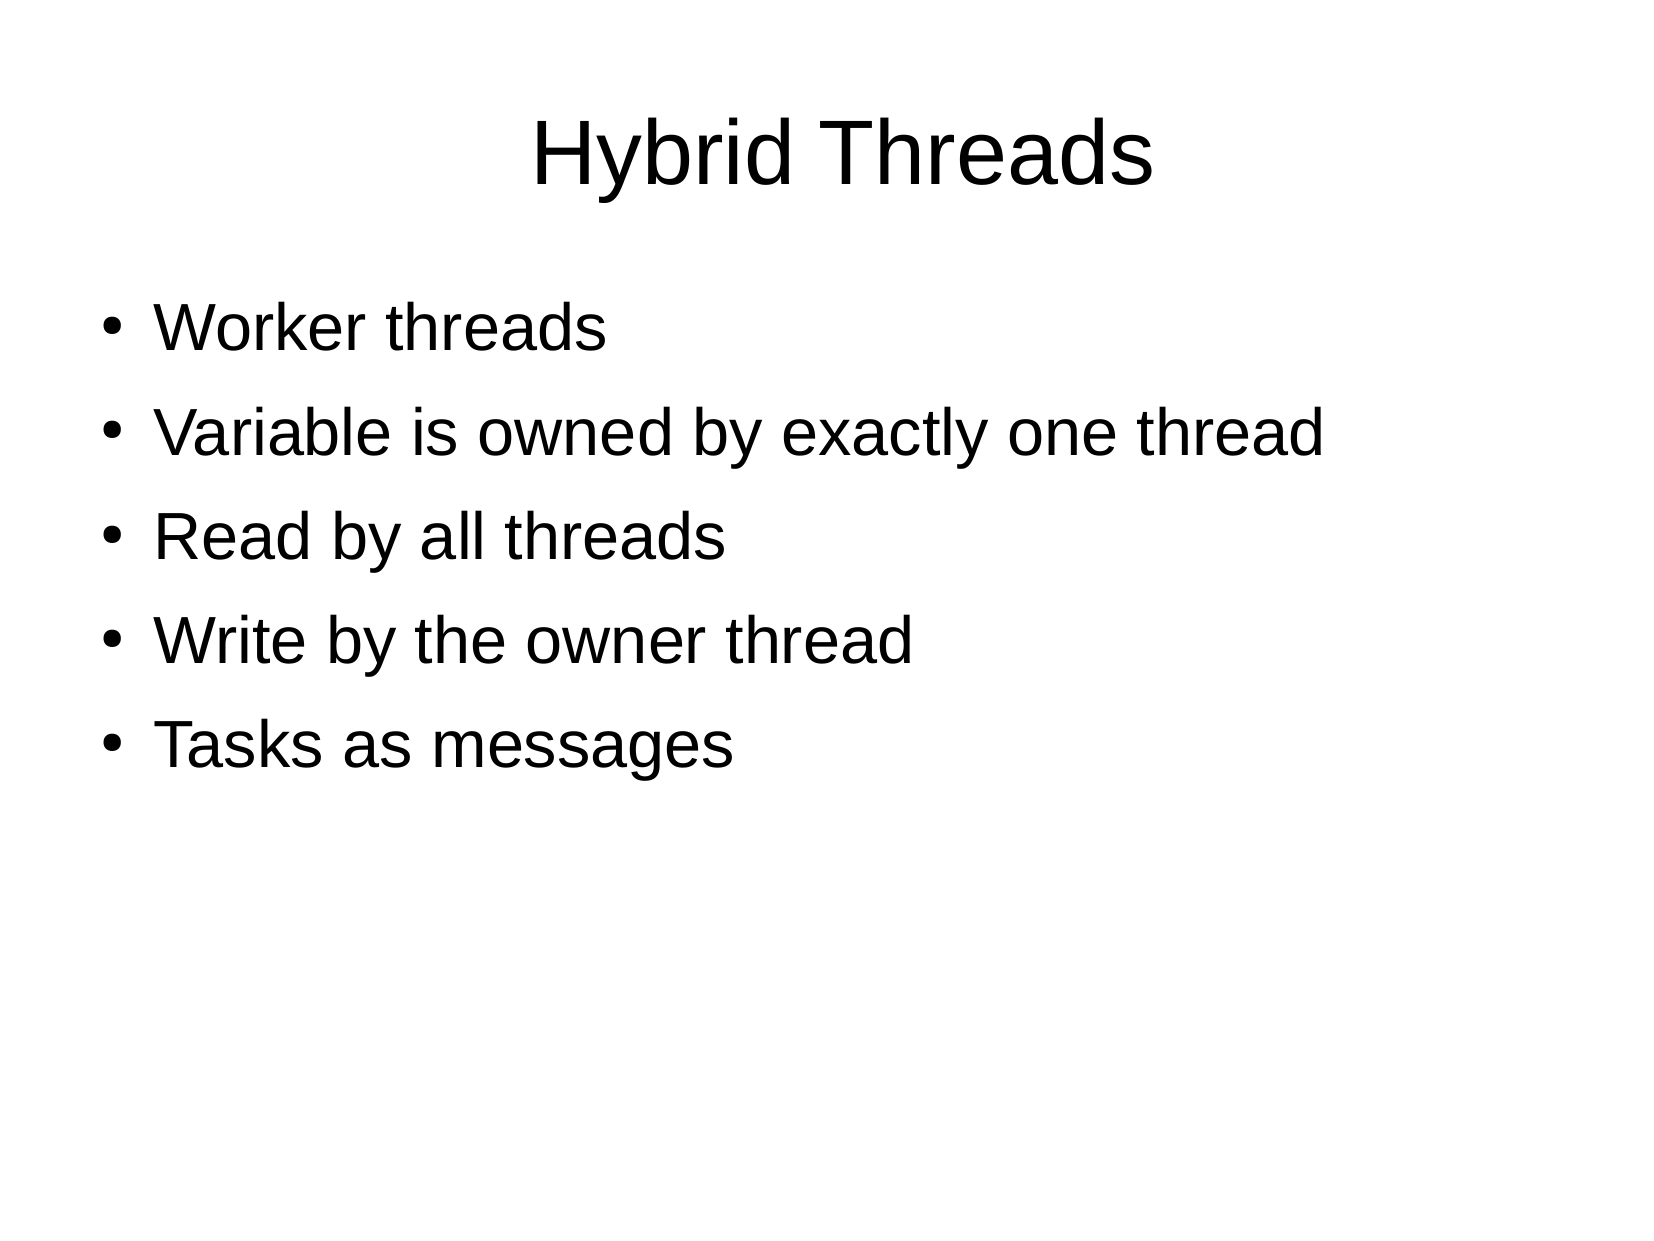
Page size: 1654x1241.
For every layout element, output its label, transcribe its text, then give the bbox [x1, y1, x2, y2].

list Worker threads Variable is owned by exactly one thread Read by all threads Write by the owner thread Tasks as messages [82, 290, 1571, 1109]
title Hybrid Threads [82, 49, 1571, 257]
